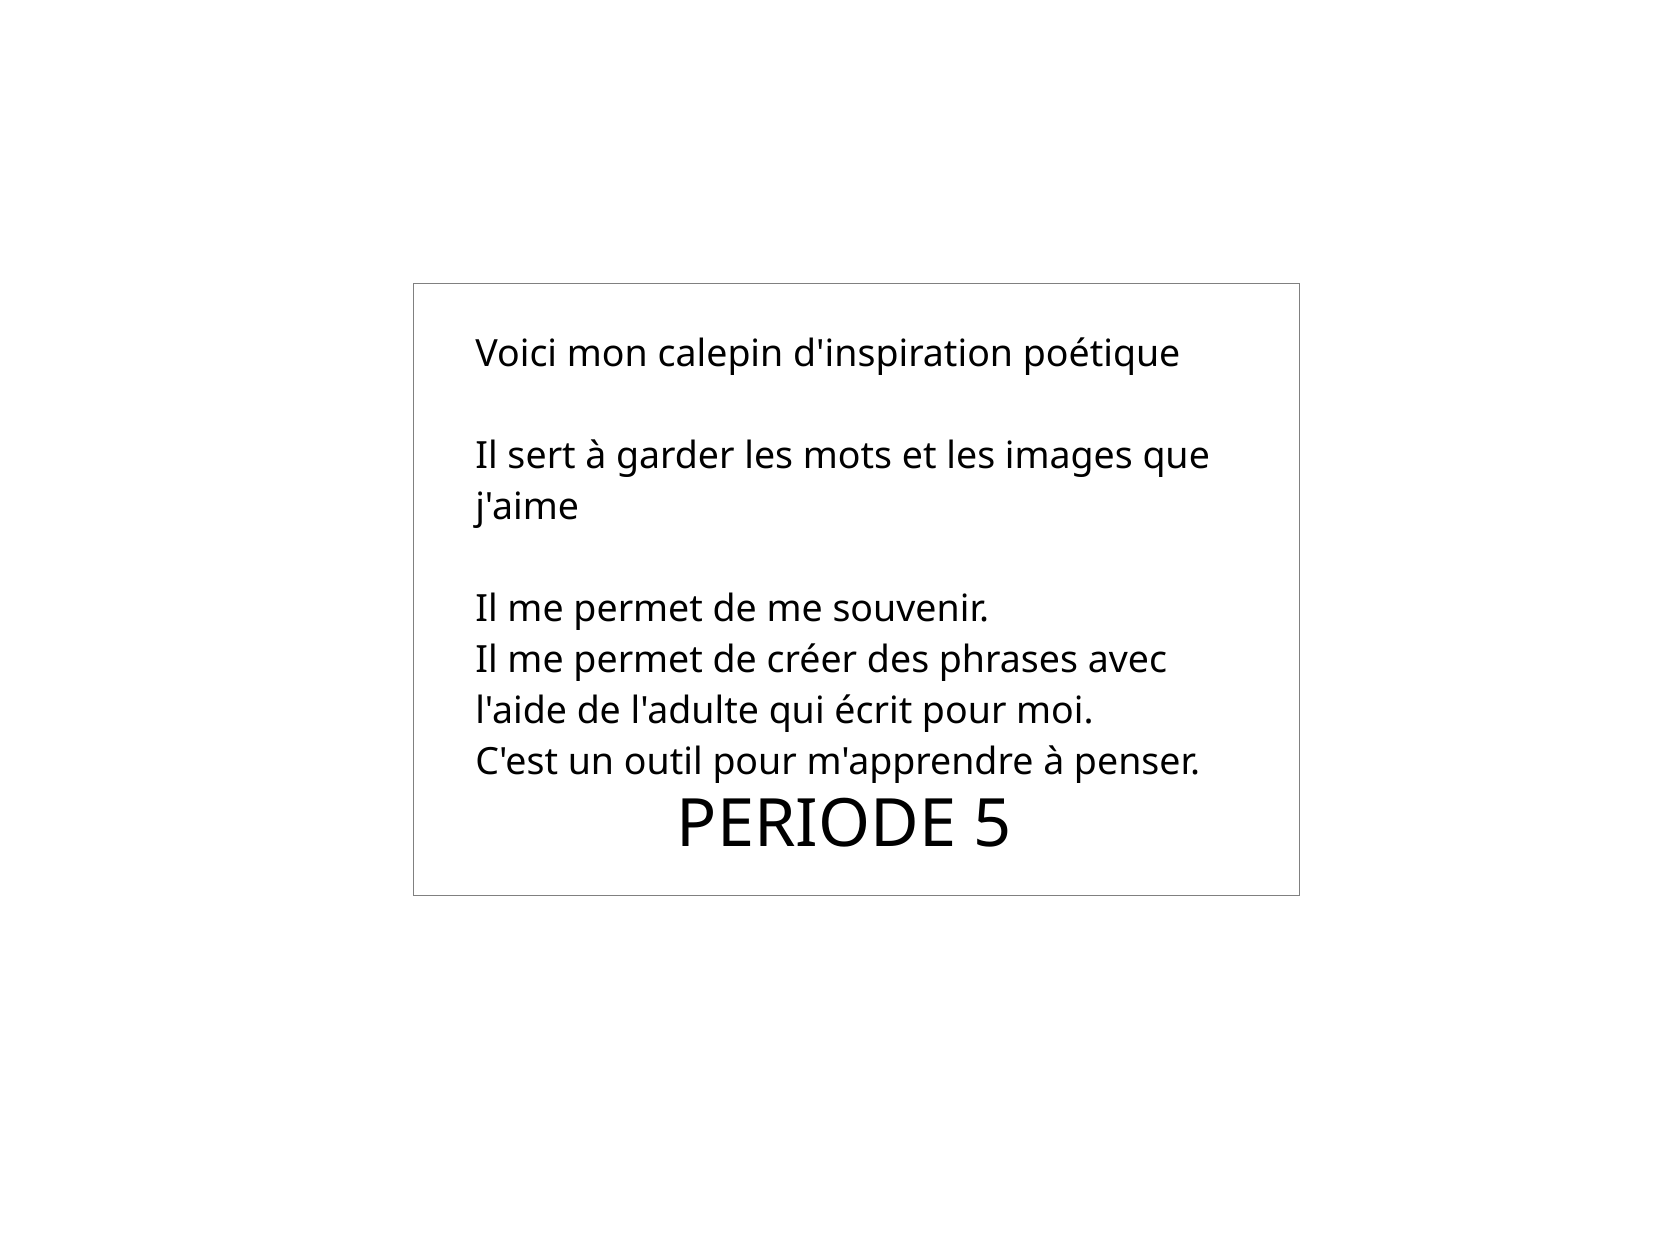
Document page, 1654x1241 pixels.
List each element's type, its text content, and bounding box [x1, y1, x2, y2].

text_box Voici mon calepin d'inspiration poétique Il sert à garder les mots et les images que j'aime Il me permet de me souvenir. Il me permet de créer des phrases avec l'aide de l'adulte qui écrit pour moi. C'est un outil pour m'apprendre à penser. [460, 318, 1264, 744]
text_box PERIODE 5 [649, 767, 1040, 850]
